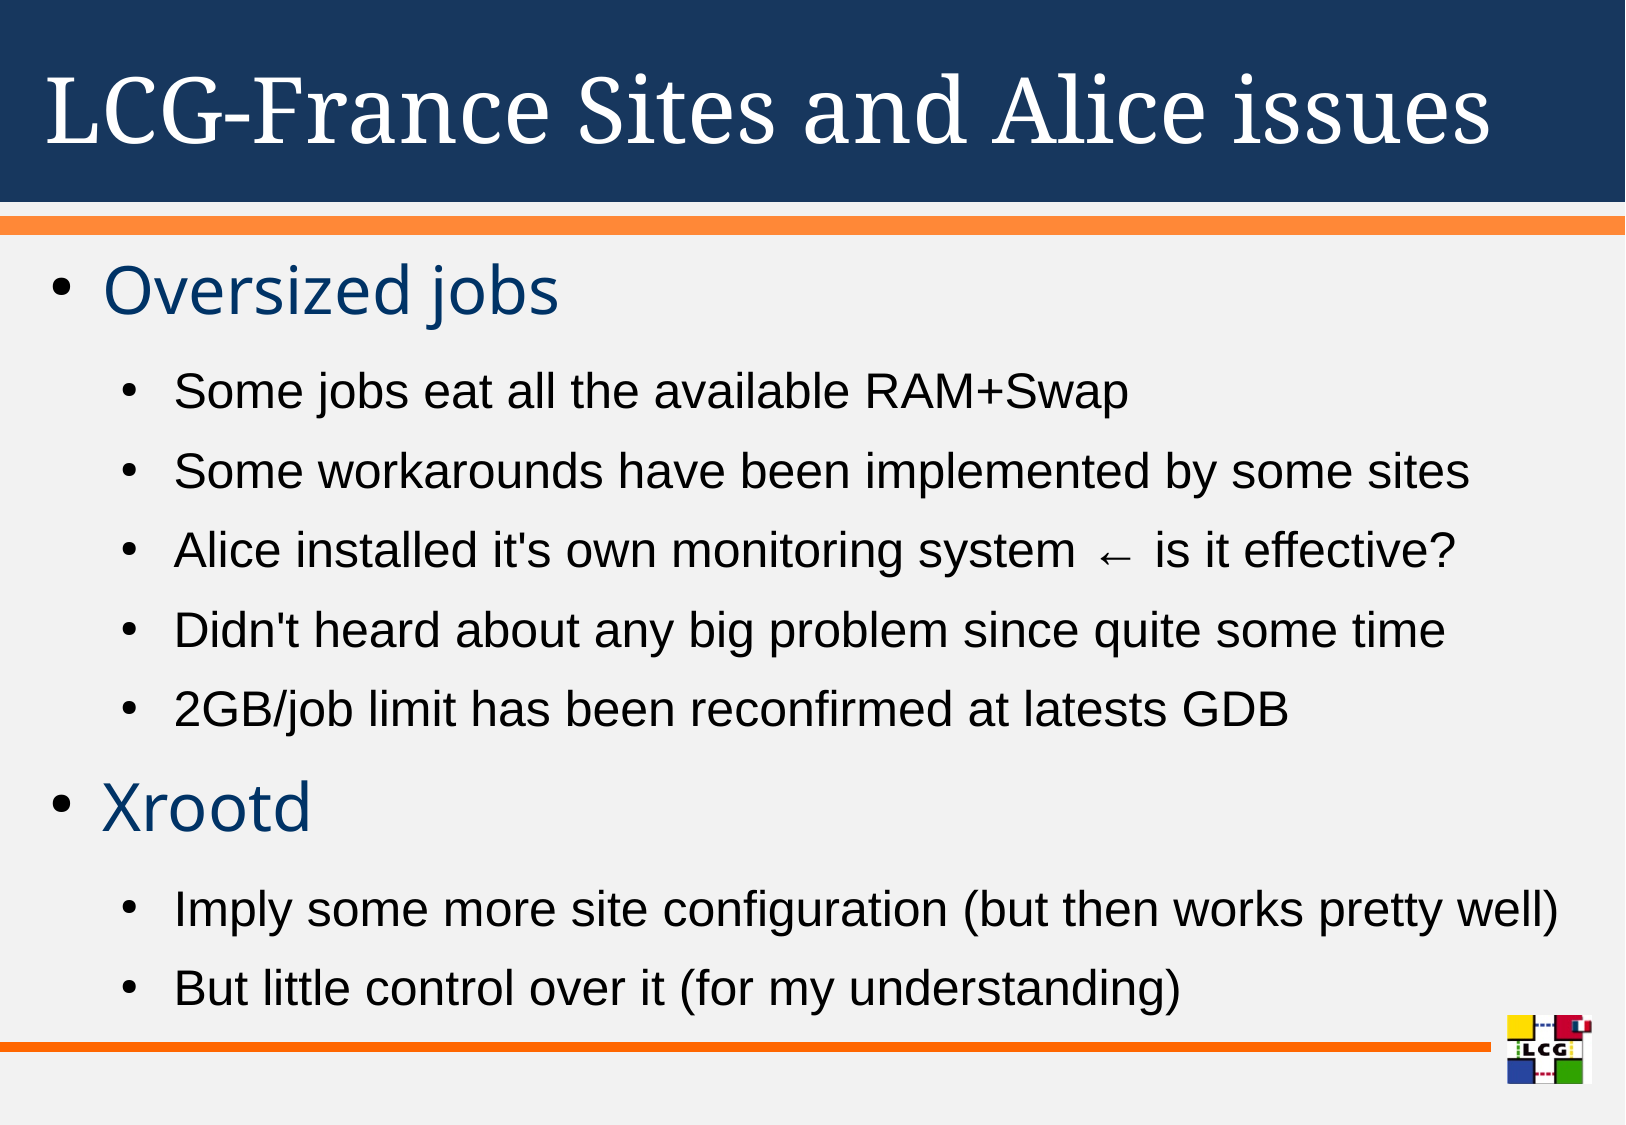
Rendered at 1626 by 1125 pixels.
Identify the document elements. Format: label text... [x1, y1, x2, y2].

picture [1507, 1029, 1592, 1084]
title LCG-France Sites and Alice issues [44, 50, 1594, 166]
list Oversized jobs Some jobs eat all the available RAM+Swap Some workarounds have been implemented by some sites Alice installed it's own monitoring system ← is it effective? Didn't heard about any big problem since quite some time 2GB/job limit has been reconfirmed at latests GDB Xrootd Imply some more site configuration (but then works pretty well) But little control over it (for my understanding) [31, 243, 1594, 1029]
